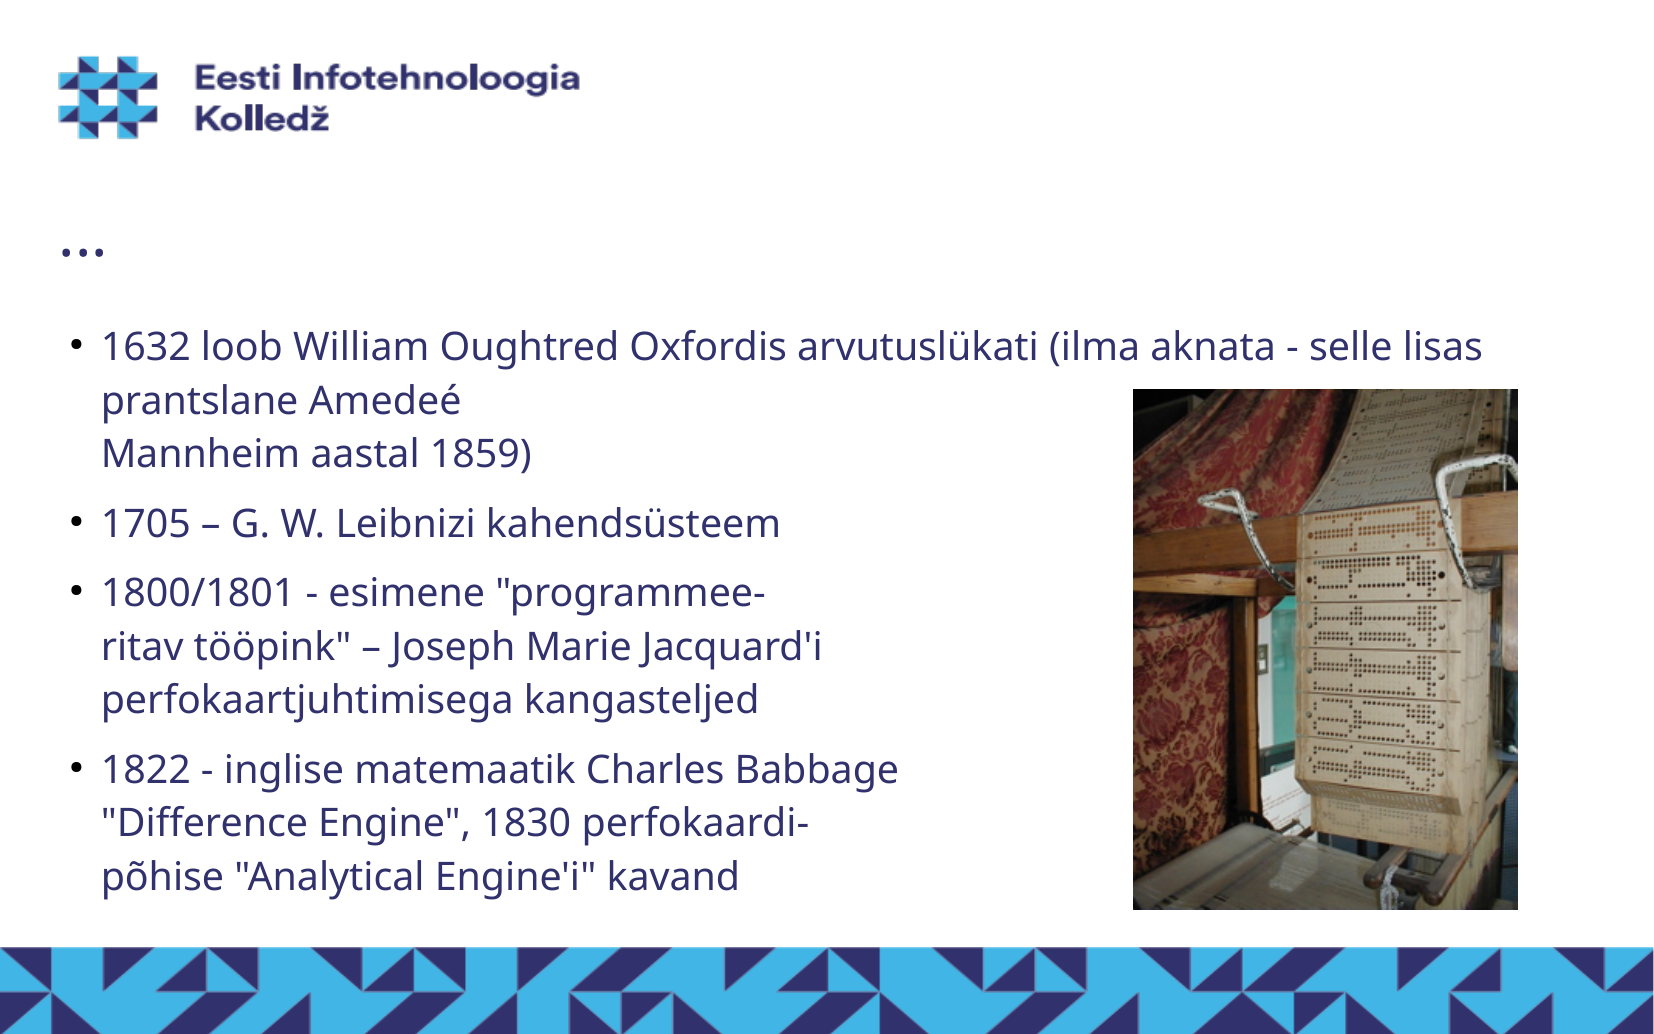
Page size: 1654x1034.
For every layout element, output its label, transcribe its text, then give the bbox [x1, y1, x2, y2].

list 1632 loob William Oughtred Oxfordis arvutuslükati (ilma aknata - selle lisas prantslane Amedeé Mannheim aastal 1859) 1705 – G. W. Leibnizi kahendsüsteem 1800/1801 - esimene "programmee- ritav tööpink" – Joseph Marie Jacquard'i perfokaartjuhtimisega kangasteljed 1822 - inglise matemaatik Charles Babbage "Difference Engine", 1830 perfokaardi- põhise "Analytical Engine'i" kavand [59, 318, 1489, 910]
picture [1133, 389, 1518, 910]
title ... [59, 158, 1489, 308]
